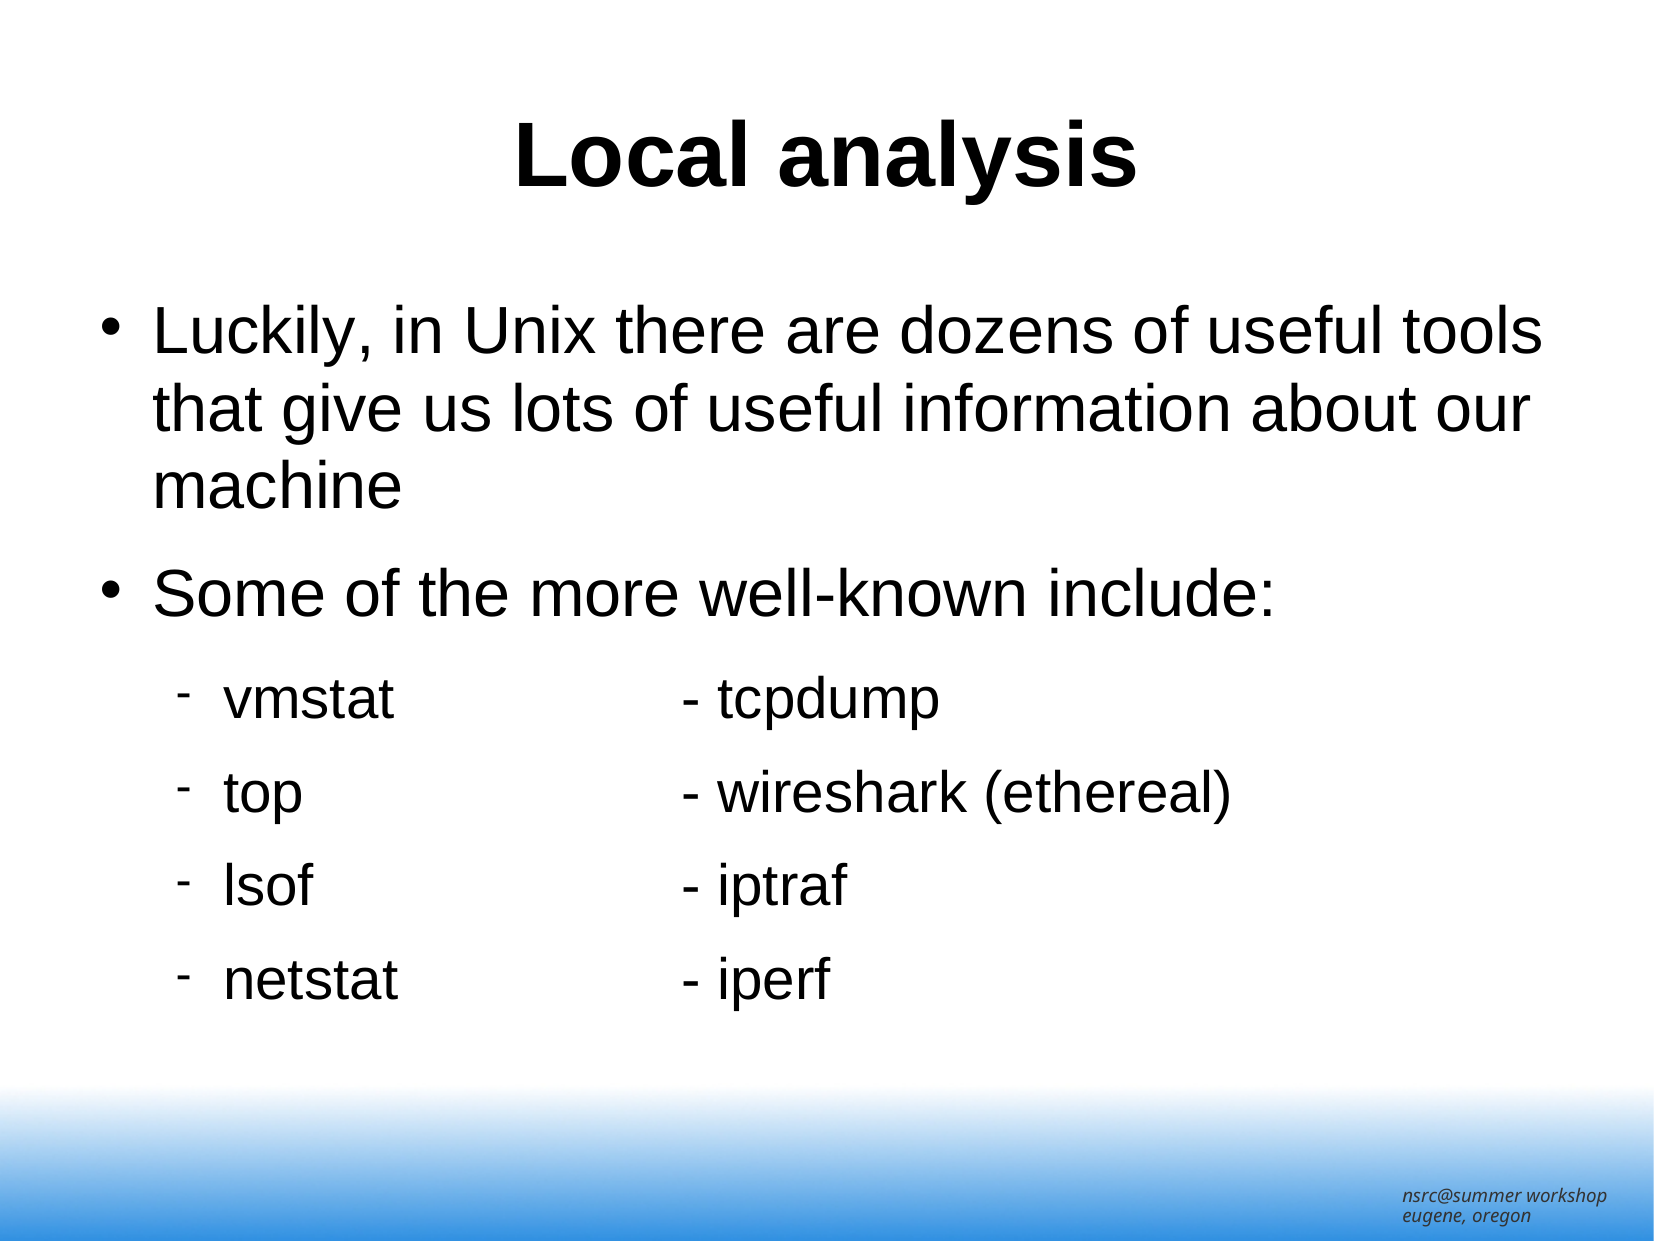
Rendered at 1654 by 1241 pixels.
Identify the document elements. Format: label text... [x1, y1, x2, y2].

title Local analysis [82, 49, 1571, 257]
list Luckily, in Unix there are dozens of useful tools that give us lots of useful information about our machine Some of the more well-known include: vmstat - tcpdump top - wireshark (ethereal)‏ lsof - iptraf netstat - iperf [82, 290, 1571, 1109]
picture [0, 1083, 1654, 1241]
